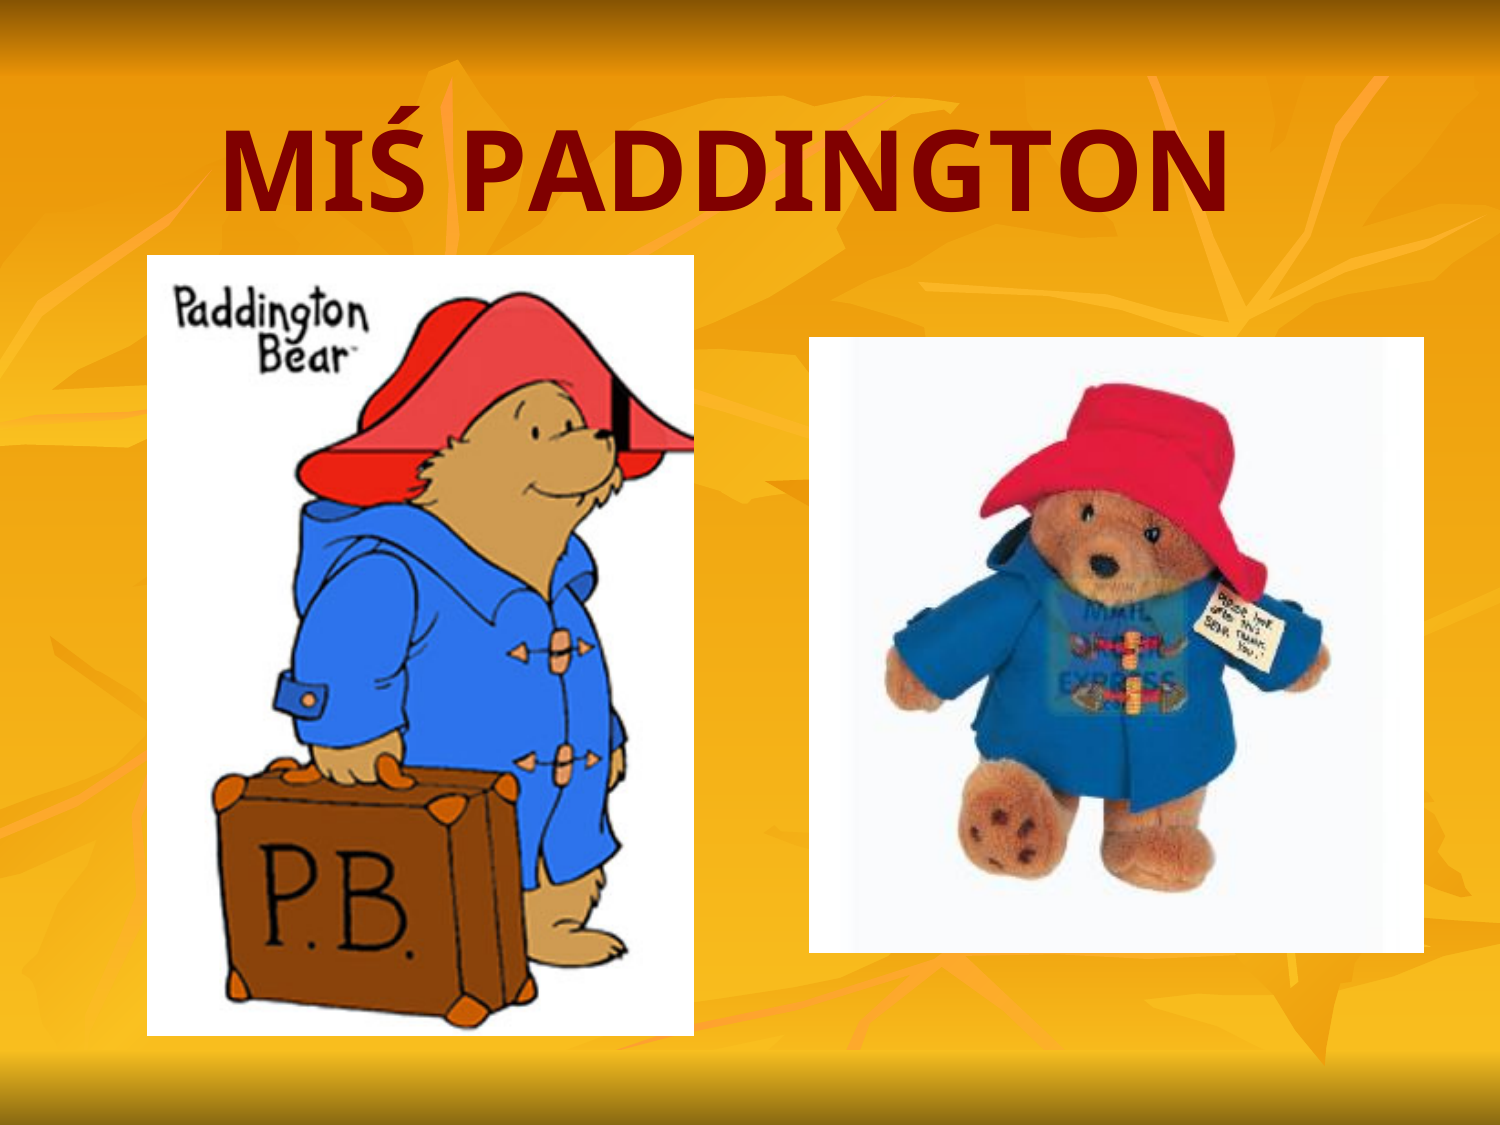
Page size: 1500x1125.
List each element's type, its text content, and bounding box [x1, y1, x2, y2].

picture [147, 255, 694, 1036]
picture [809, 337, 1424, 953]
title MIŚ PADDINGTON [135, 78, 1317, 256]
